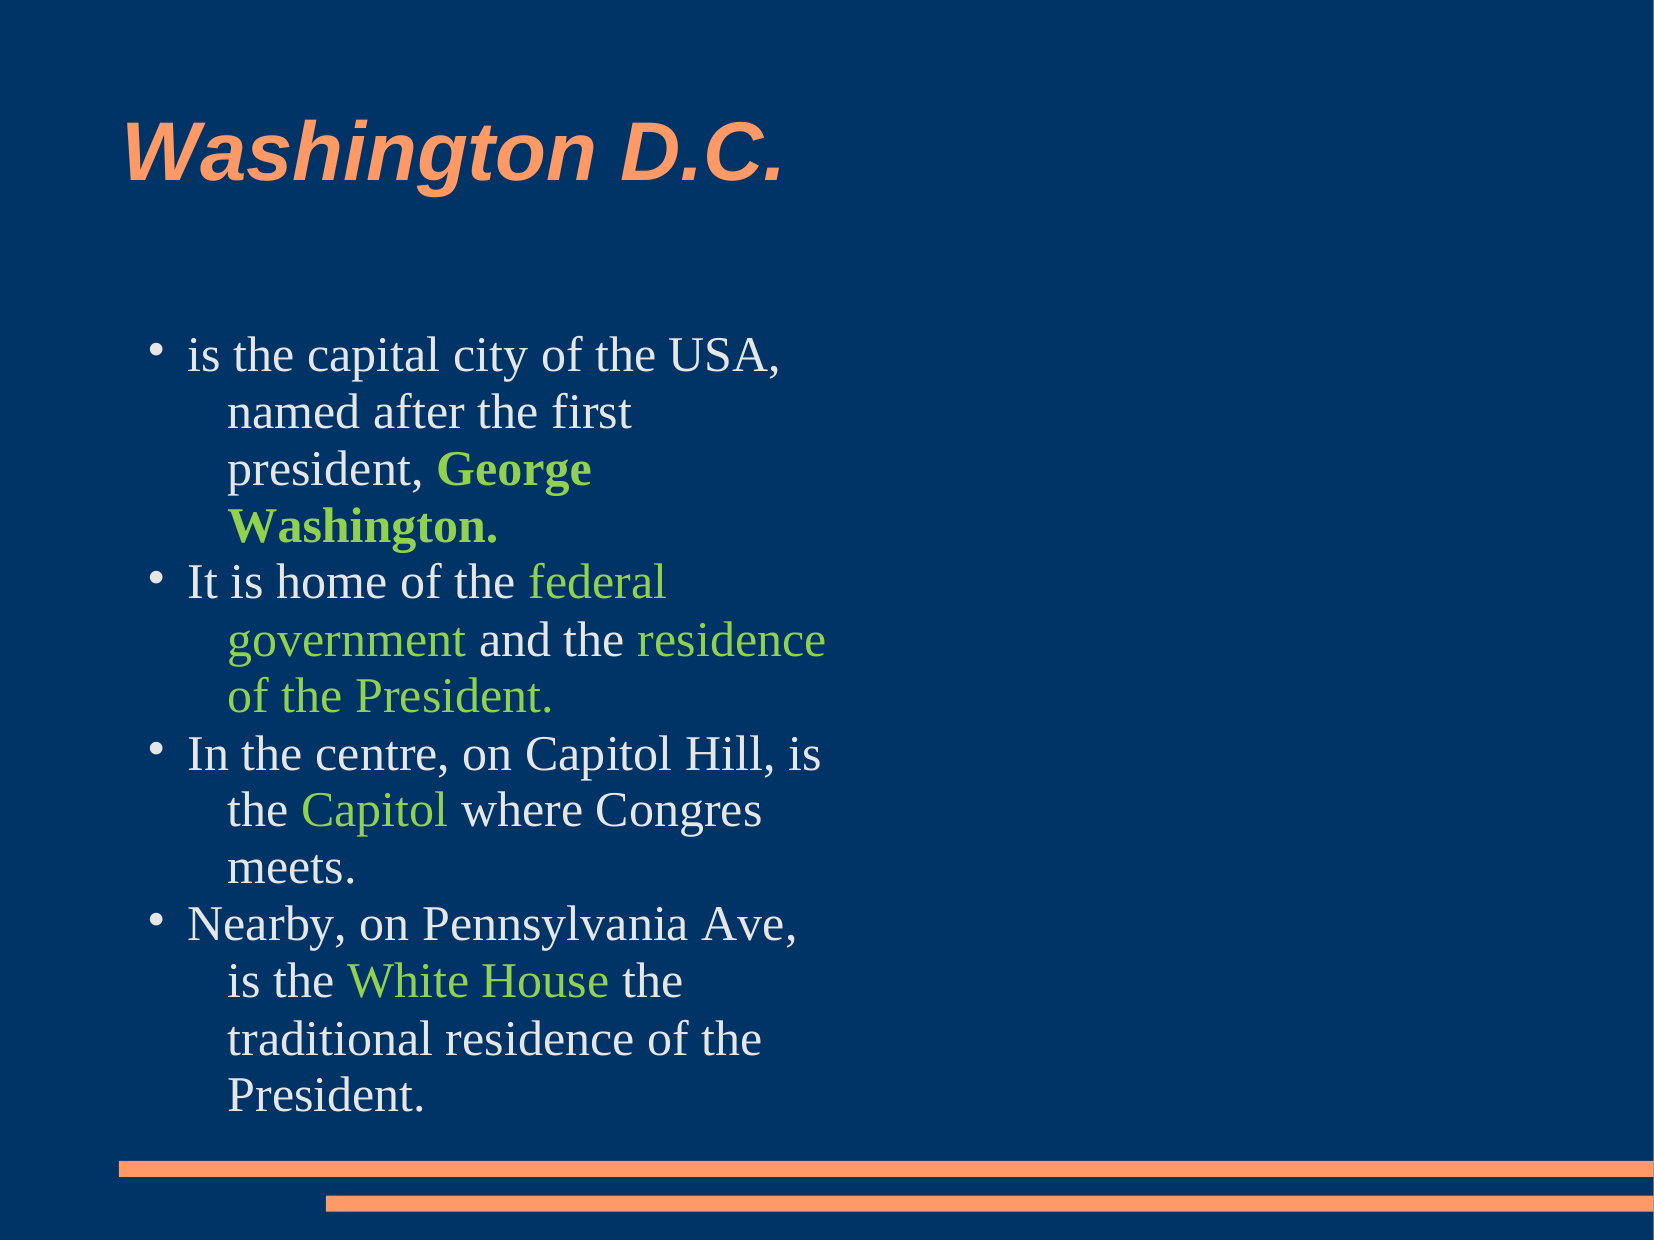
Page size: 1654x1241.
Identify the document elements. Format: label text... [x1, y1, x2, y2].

title Washington D.C. [121, 53, 1534, 247]
list is the capital city of the USA, named after the first president, George Washington. It is home of the federal government and the residence of the President. In the centre, on Capitol Hill, is the Capitol where Congres meets. Nearby, on Pennsylvania Ave, is the White House the traditional residence of the President. [35, 295, 1607, 1110]
